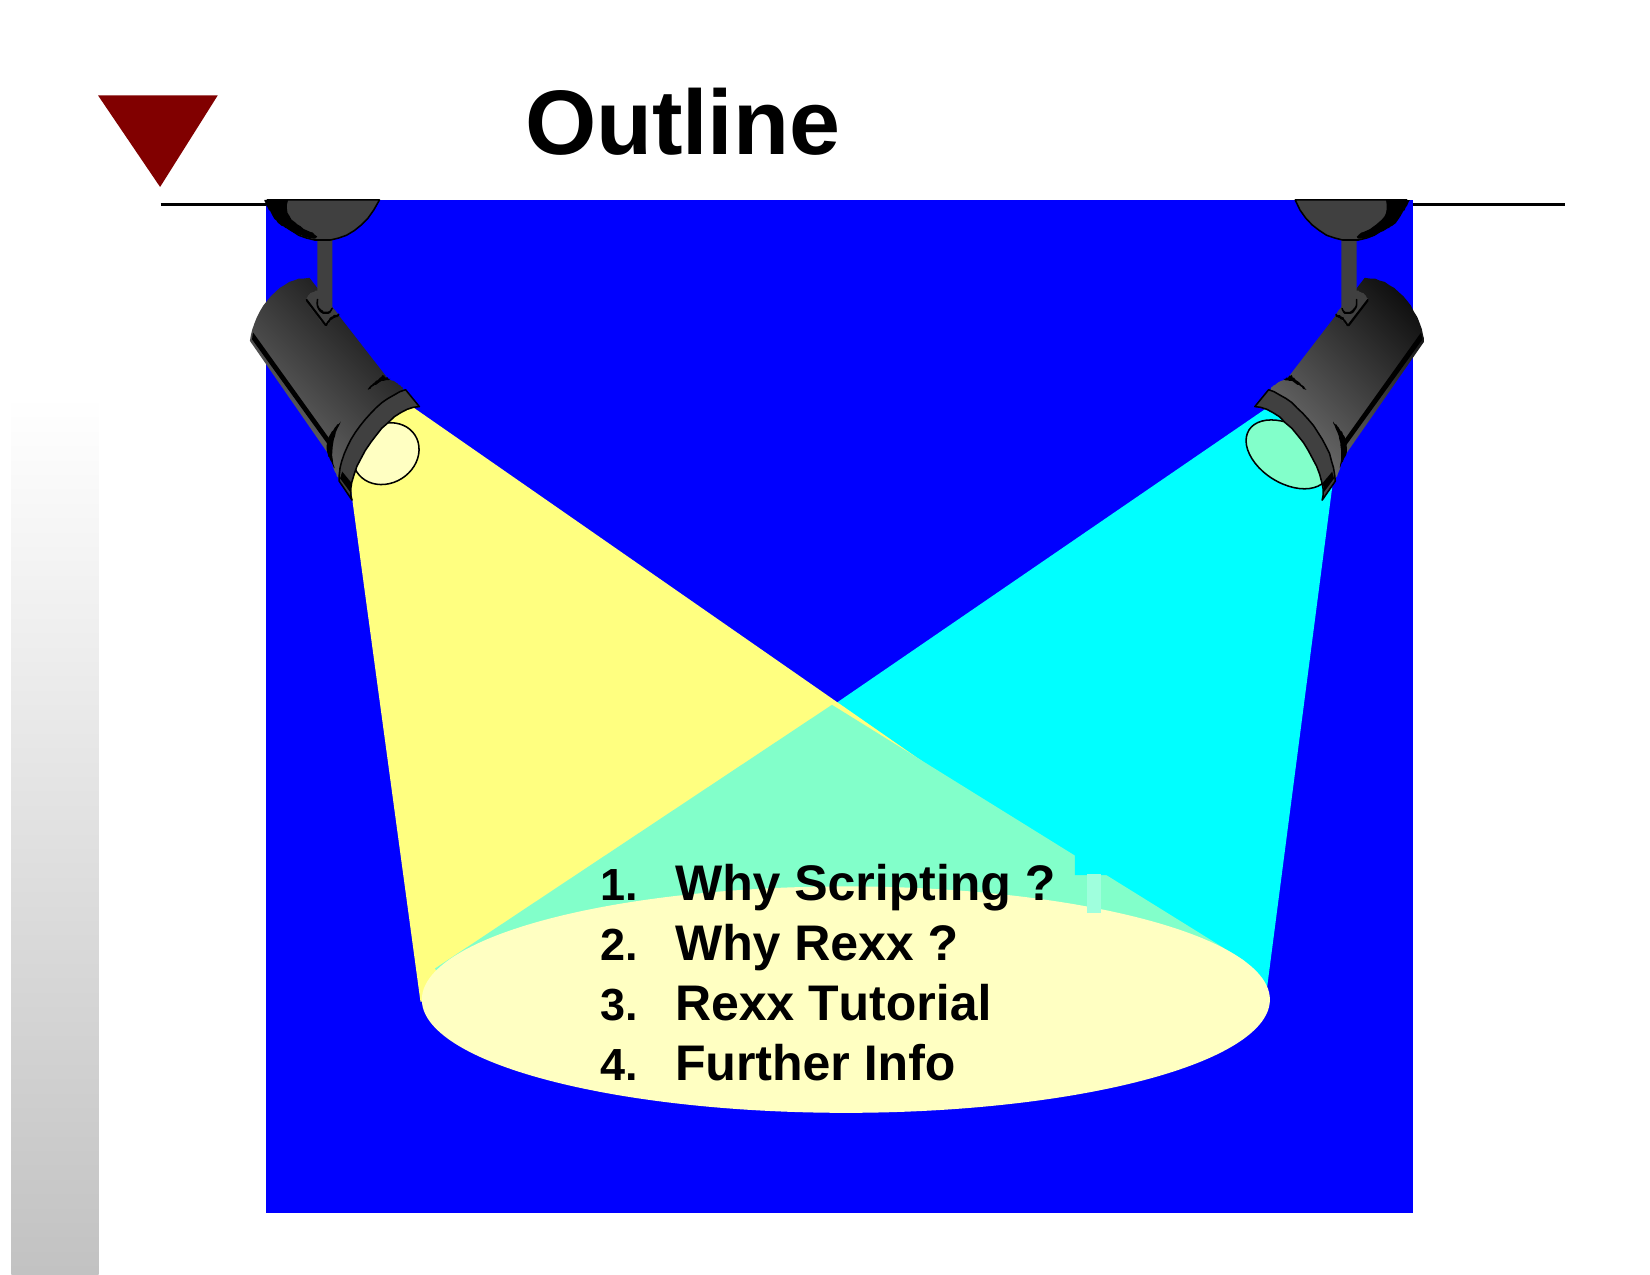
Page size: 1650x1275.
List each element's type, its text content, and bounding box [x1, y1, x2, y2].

text_box [98, 95, 218, 187]
list Outline [525, 74, 1231, 174]
text_box Why Scripting ? Why Rexx ? Rexx Tutorial Further Info [600, 849, 1288, 1109]
text_box [249, 199, 1425, 1213]
text_box [11, 396, 99, 1275]
